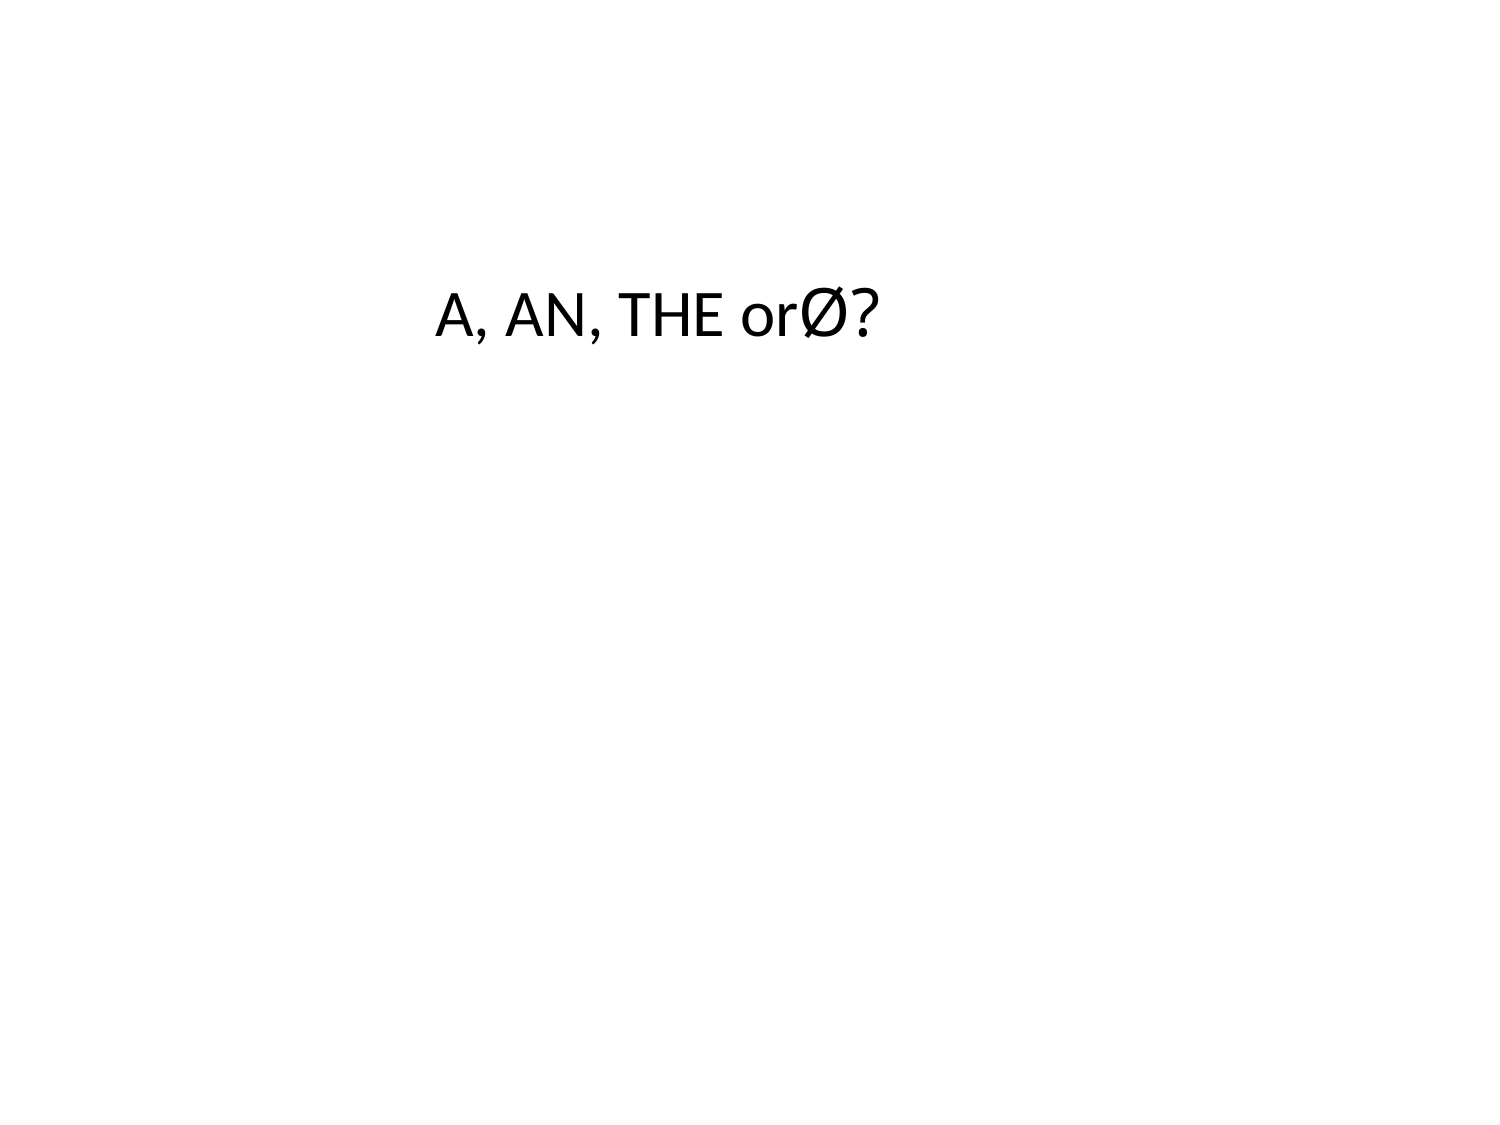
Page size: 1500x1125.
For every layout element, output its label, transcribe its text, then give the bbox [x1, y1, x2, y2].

list A, AN, THE or Ø? [75, 262, 1426, 1005]
